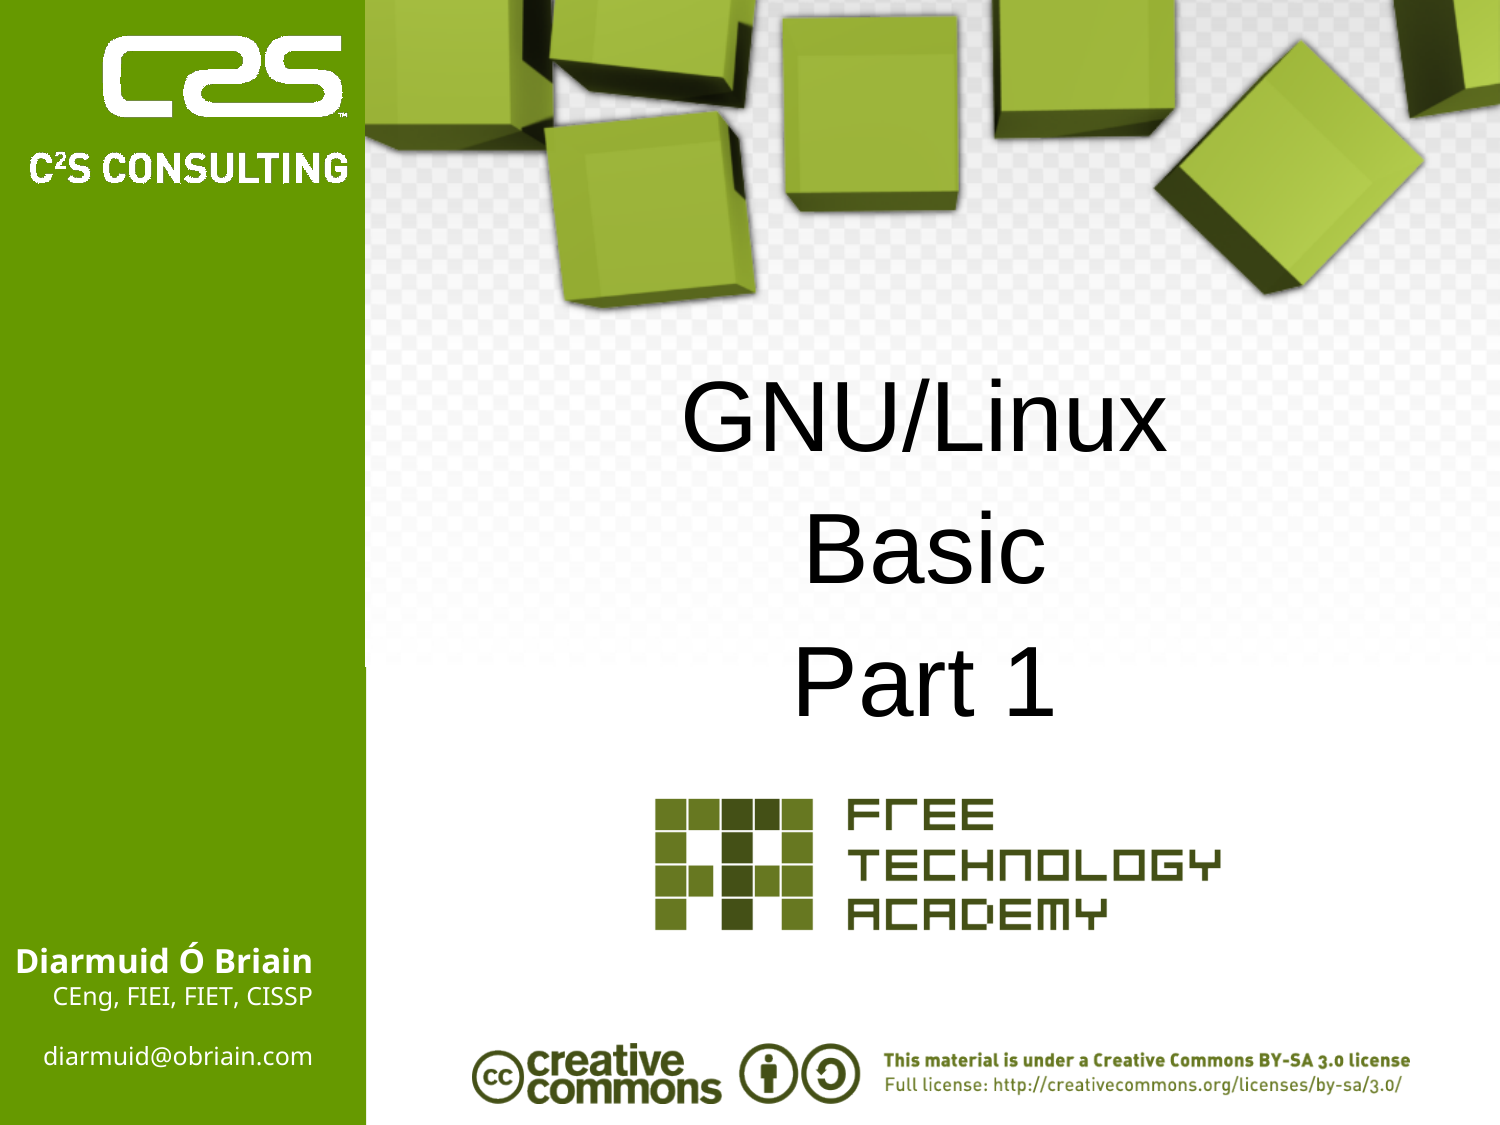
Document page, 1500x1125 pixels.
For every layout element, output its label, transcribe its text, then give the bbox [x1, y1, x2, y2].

picture [365, 0, 1500, 667]
picture [22, 27, 354, 188]
subtitle GNU/Linux Basic Part 1 [425, 301, 1426, 787]
picture [472, 1043, 1410, 1104]
picture [649, 791, 1229, 940]
